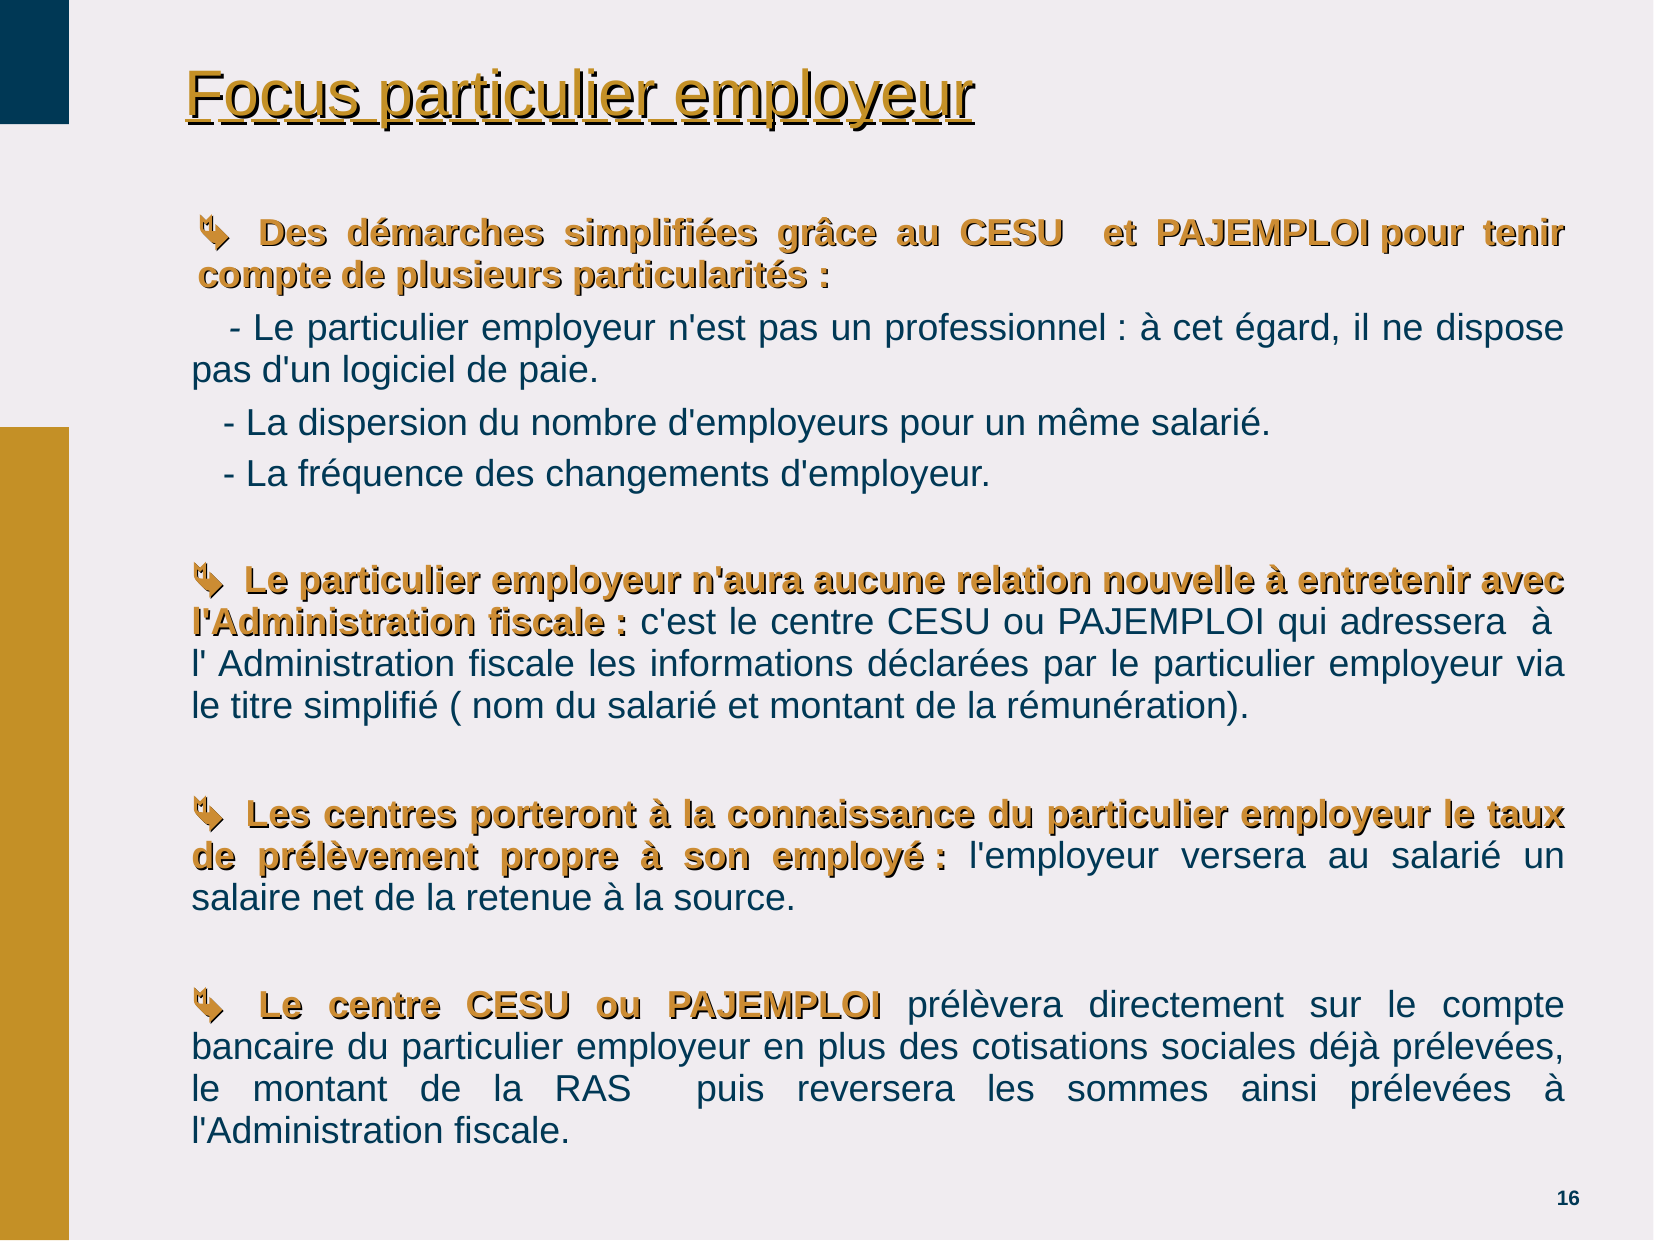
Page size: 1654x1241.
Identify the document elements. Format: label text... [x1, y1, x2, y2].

text_box <numéro> [1429, 1181, 1595, 1220]
title Focus particulier employeur [184, 59, 1654, 131]
list  Des démarches simplifiées grâce au CESU et PAJEMPLOI pour tenir compte de plusieurs particularités : - Le particulier employeur n'est pas un professionnel : à cet égard, il ne dispose pas d'un logiciel de paie. - La dispersion du nombre d'employeurs pour un même salarié. - La fréquence des changements d'employeur.  Le particulier employeur n'aura aucune relation nouvelle à entretenir avec l'Administration fiscale : c'est le centre CESU ou PAJEMPLOI qui adressera à l' Administration fiscale les informations déclarées par le particulier employeur via le titre simplifié ( nom du salarié et montant de la rémunération).  Les centres porteront à la connaissance du particulier employeur le taux de prélèvement propre à son employé : l'employeur versera au salarié un salaire net de la retenue à la source.  Le centre CESU ou PAJEMPLOI prélèvera directement sur le compte bancaire du particulier employeur en plus des cotisations sociales déjà prélevées, le montant de la RAS puis reversera les sommes ainsi prélevées à l'Administration fiscale. [147, 133, 1565, 1220]
